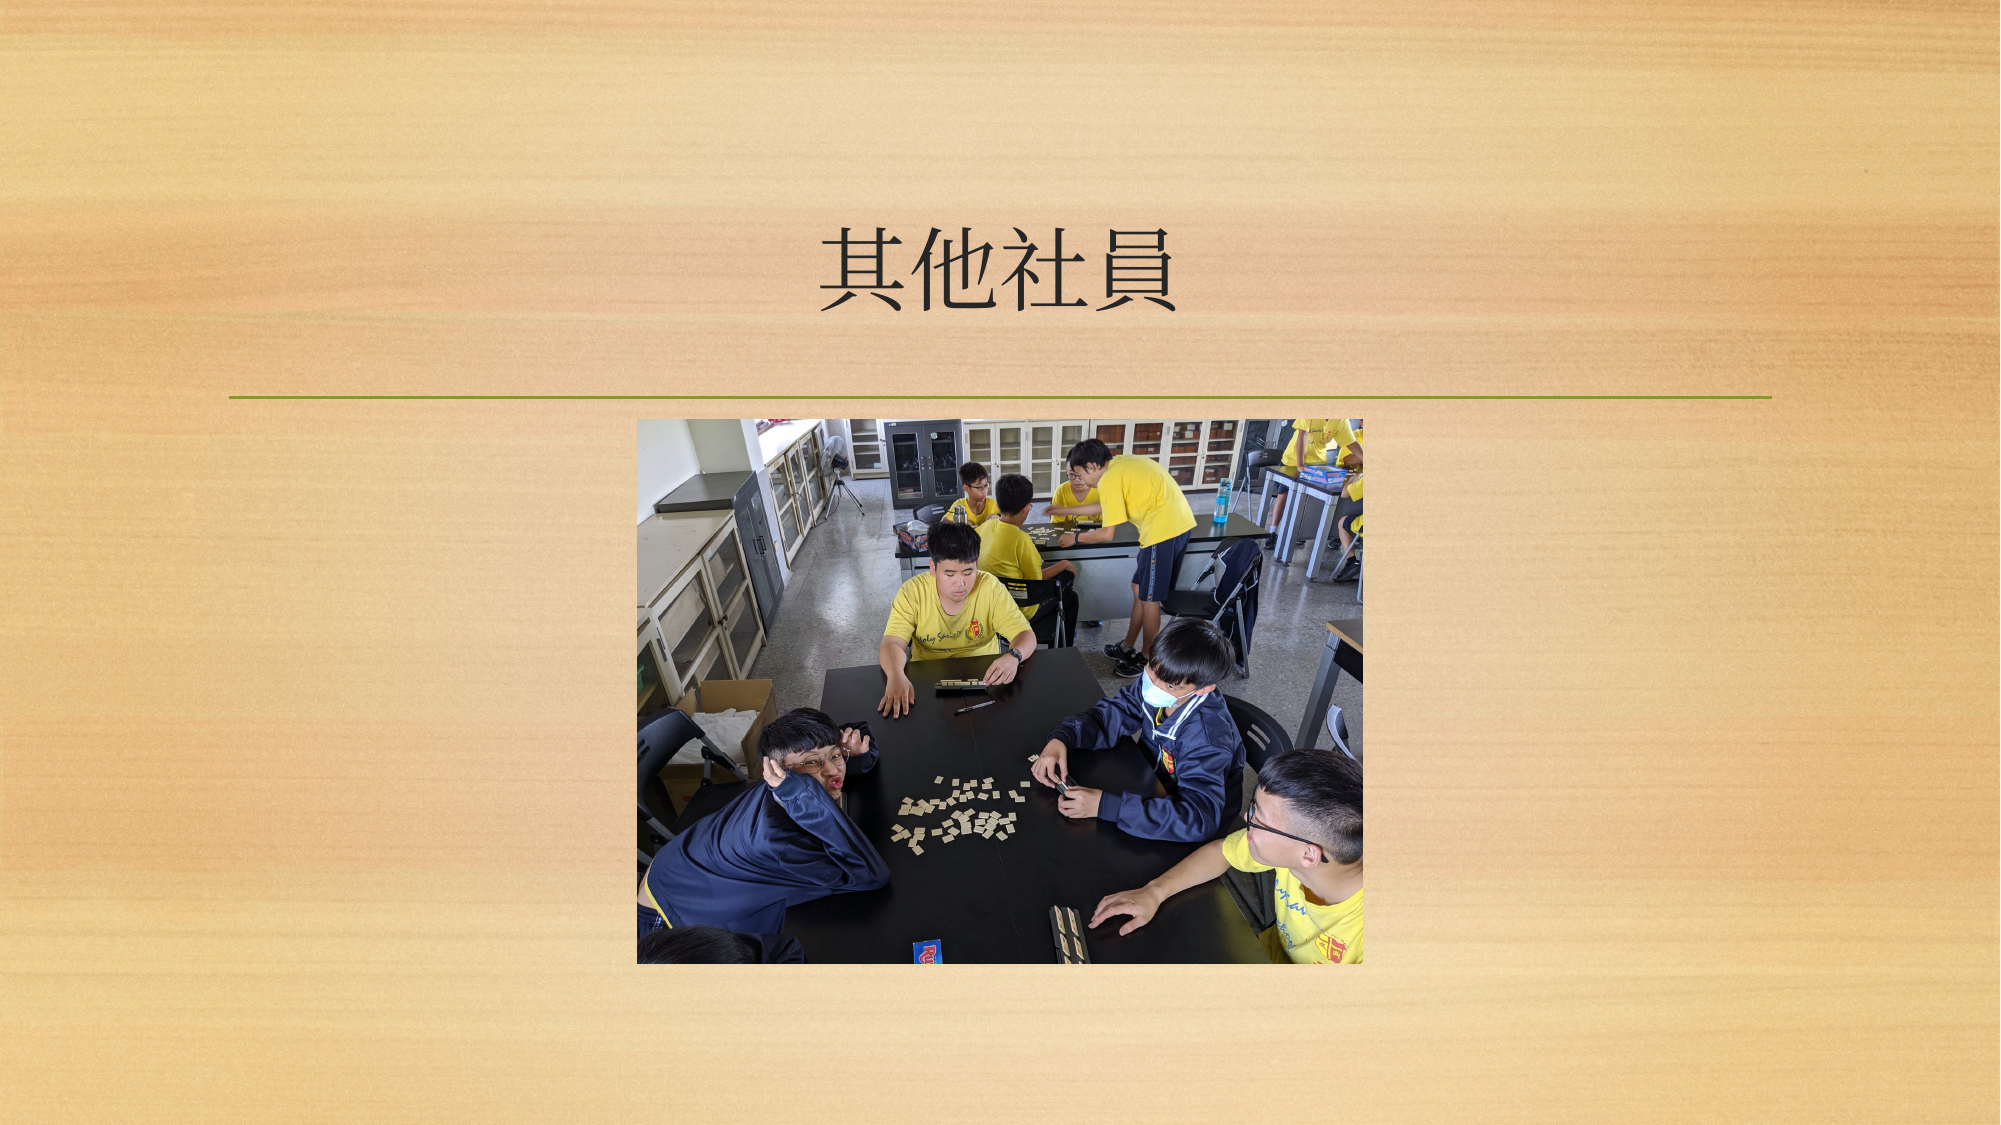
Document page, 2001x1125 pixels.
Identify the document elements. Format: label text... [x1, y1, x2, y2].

picture [637, 419, 1363, 964]
title 其他社員 [212, 161, 1788, 376]
